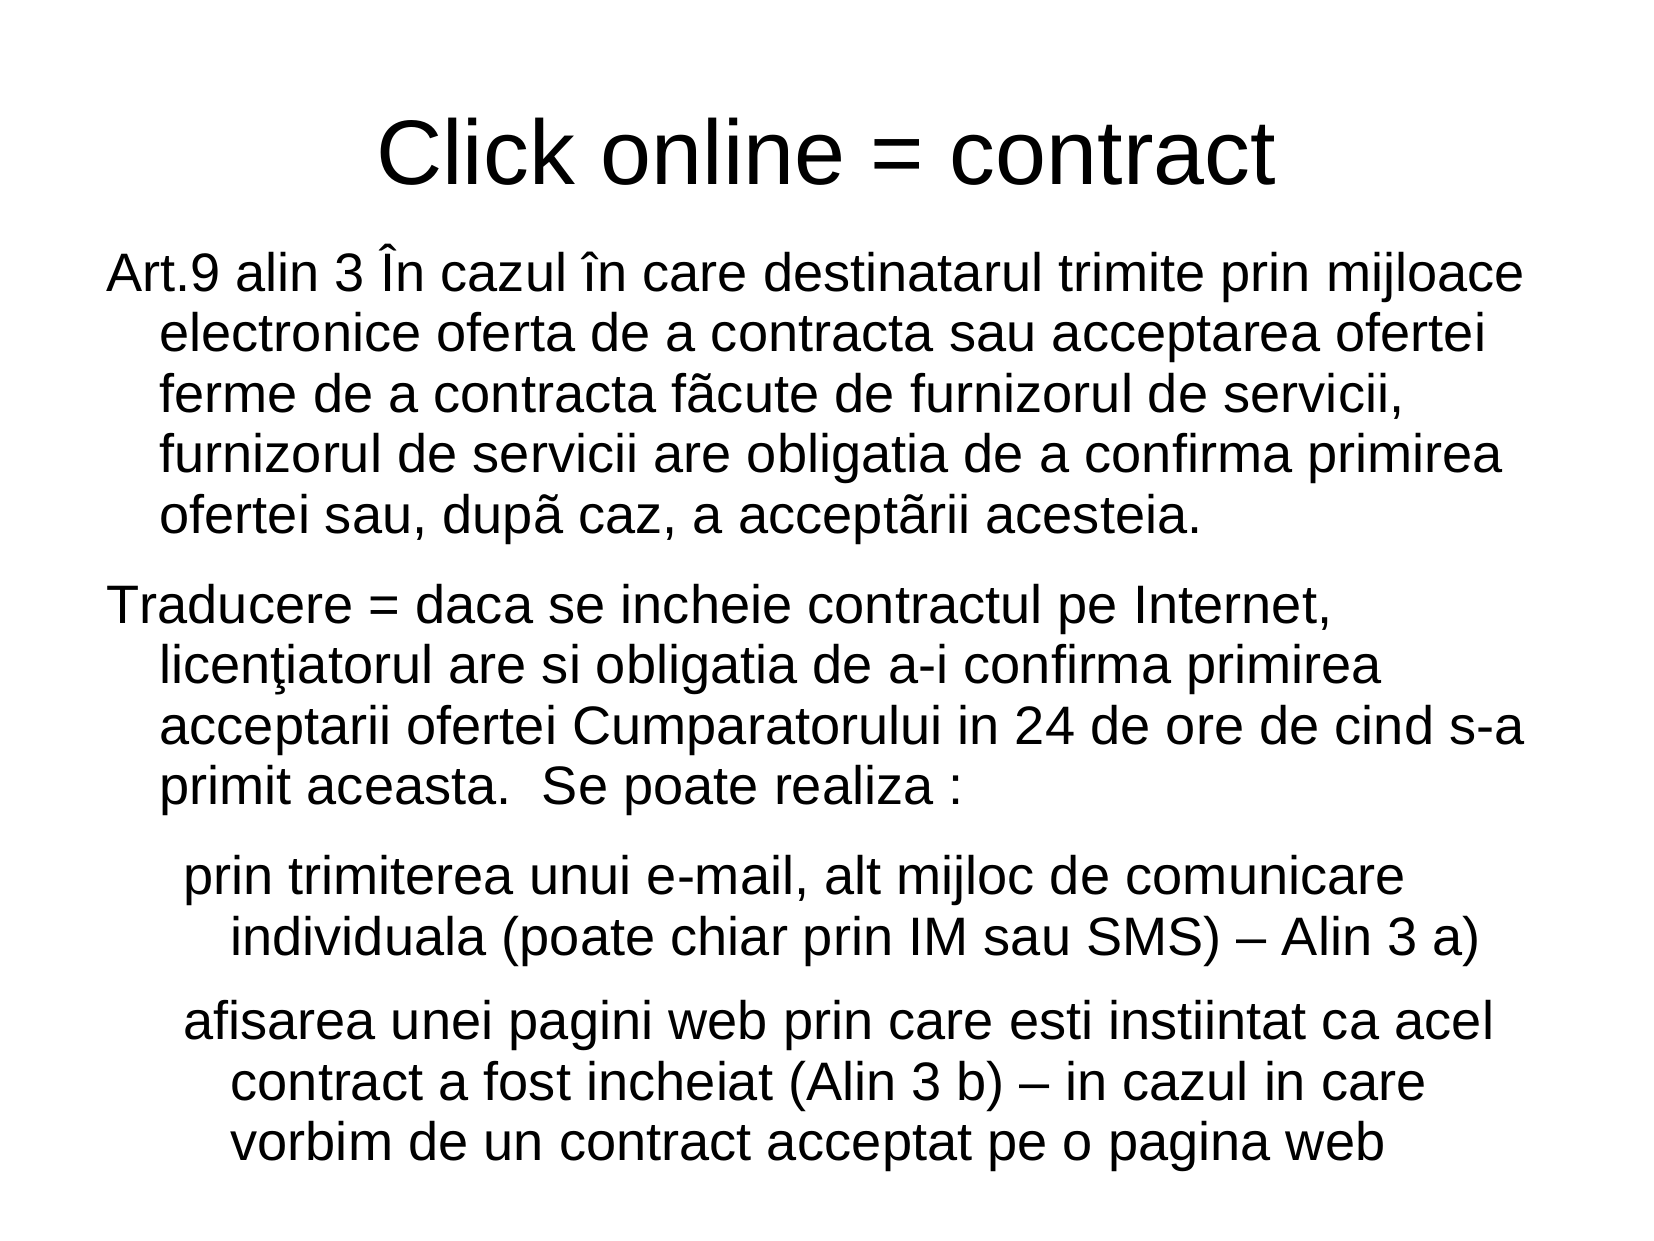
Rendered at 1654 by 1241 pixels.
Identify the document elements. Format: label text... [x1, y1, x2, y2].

list Art.9 alin 3 În cazul în care destinatarul trimite prin mijloace electronice oferta de a contracta sau acceptarea ofertei ferme de a contracta fãcute de furnizorul de servicii, furnizorul de servicii are obligatia de a confirma primirea ofertei sau, dupã caz, a acceptãrii acesteia. Traducere = daca se incheie contractul pe Internet, licenţiatorul are si obligatia de a-i confirma primirea acceptarii ofertei Cumparatorului in 24 de ore de cind s-a primit aceasta. Se poate realiza : prin trimiterea unui e-mail, alt mijloc de comunicare individuala (poate chiar prin IM sau SMS) – Alin 3 a) afisarea unei pagini web prin care esti instiintat ca acel contract a fost incheiat (Alin 3 b) – in cazul in care vorbim de un contract acceptat pe o pagina web [88, 242, 1577, 1173]
title Click online = contract [82, 49, 1571, 257]
